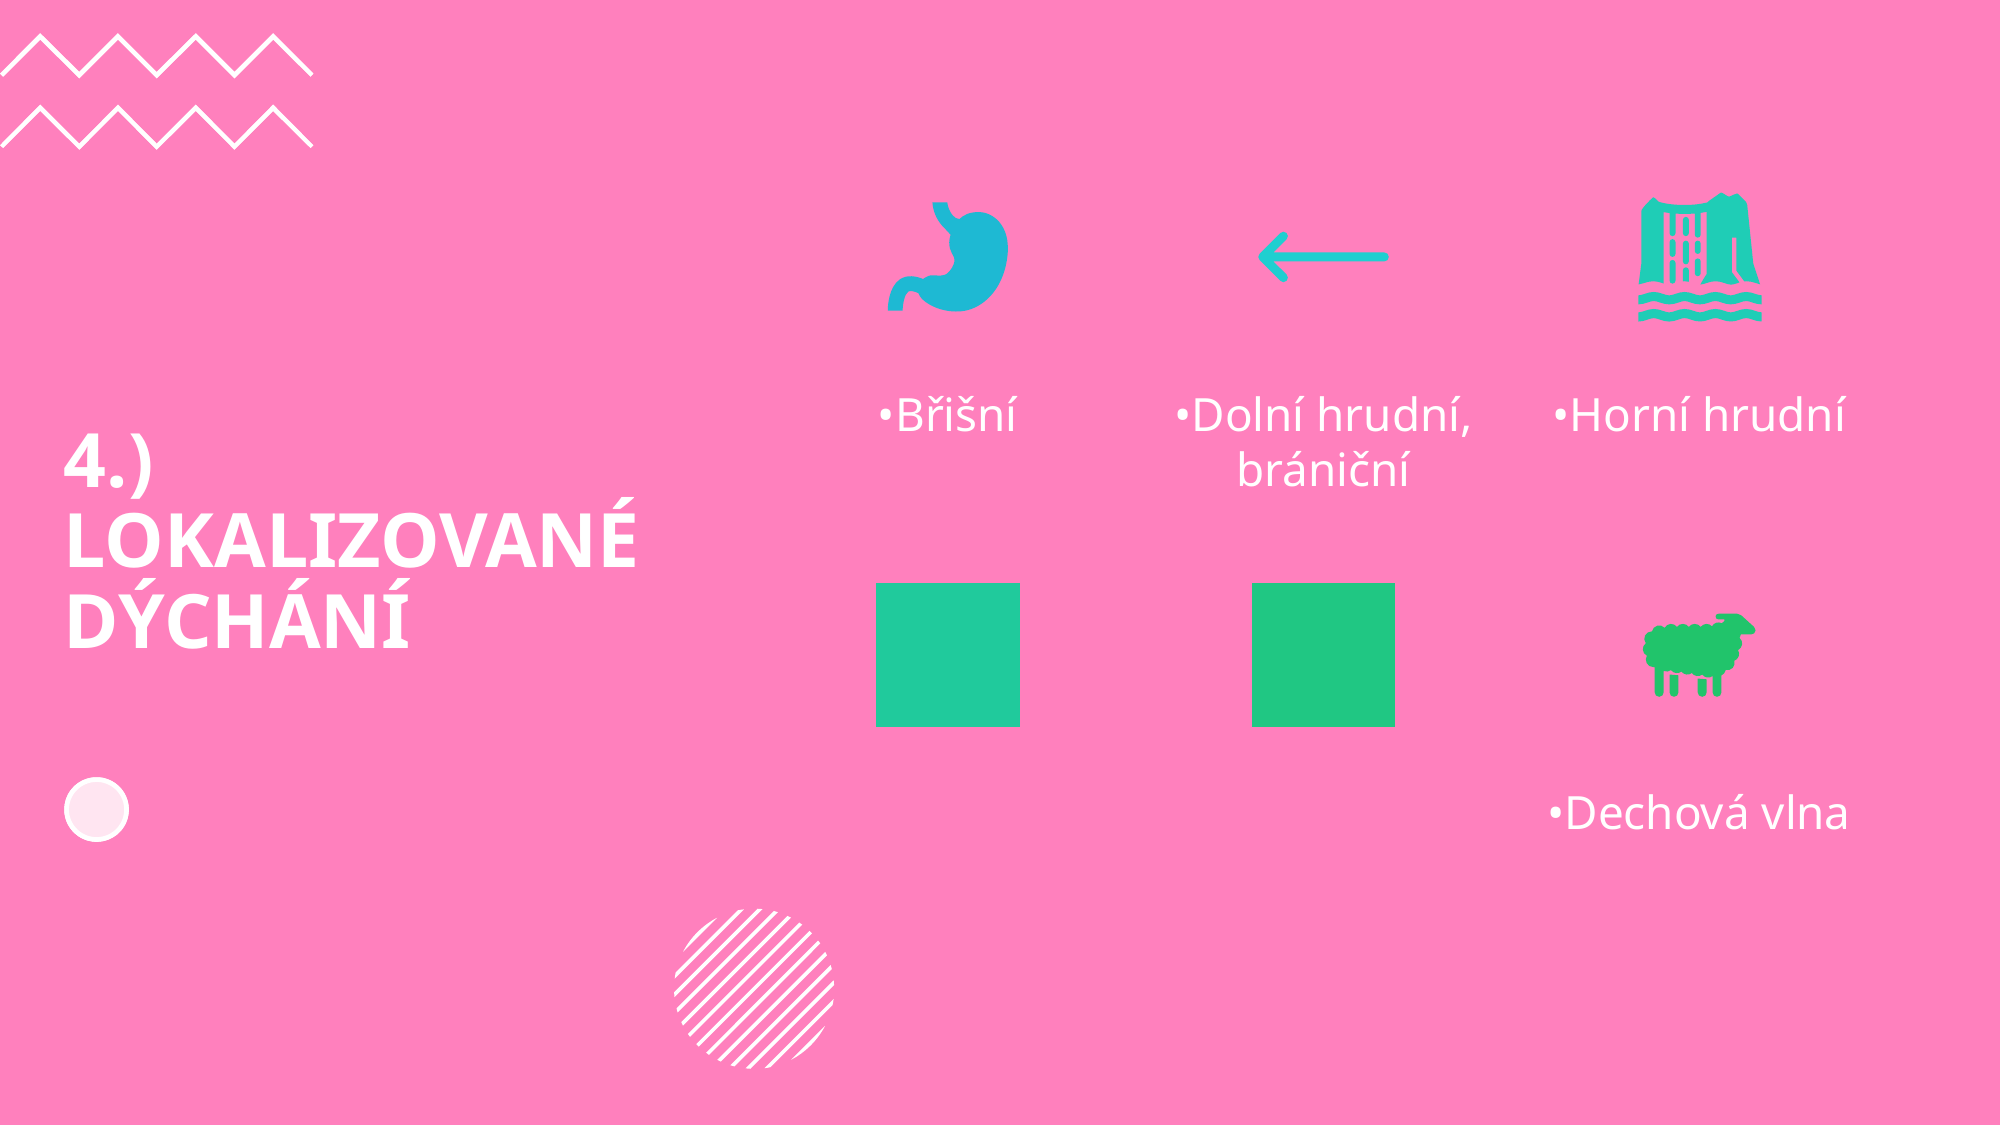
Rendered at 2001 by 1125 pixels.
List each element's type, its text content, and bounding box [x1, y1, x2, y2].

text_box •Dolní hrudní, brániční [1163, 385, 1484, 504]
text_box •Dechová vlna [1539, 783, 1860, 902]
text_box •Horní hrudní [1539, 385, 1860, 504]
title 4.) LOKALIZOVANÉ DÝCHÁNÍ [48, 196, 734, 892]
text_box •Břišní [787, 385, 1108, 504]
text_box [0, 0, 2000, 1125]
